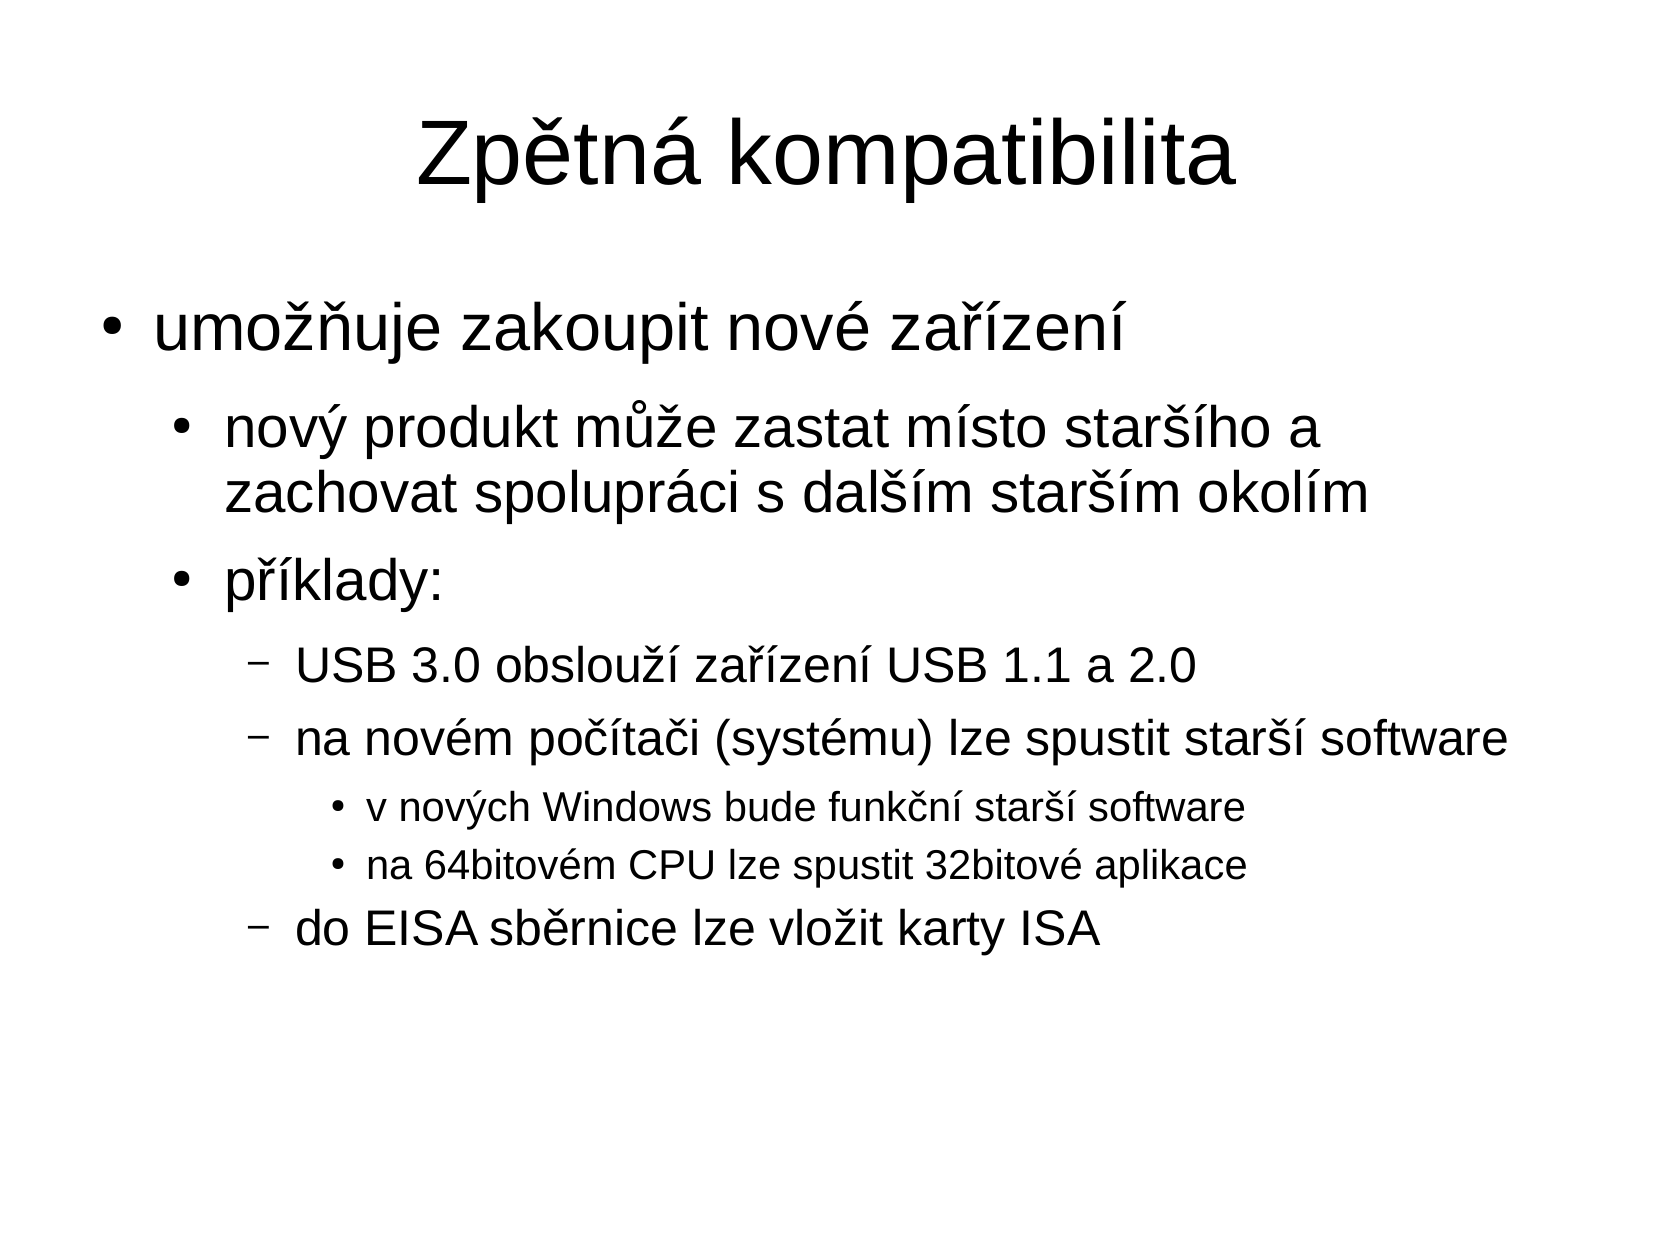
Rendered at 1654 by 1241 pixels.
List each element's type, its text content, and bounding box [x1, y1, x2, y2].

title Zpětná kompatibilita [82, 49, 1571, 257]
list umožňuje zakoupit nové zařízení nový produkt může zastat místo staršího a zachovat spolupráci s dalším starším okolím příklady: USB 3.0 obslouží zařízení USB 1.1 a 2.0 na novém počítači (systému) lze spustit starší software v nových Windows bude funkční starší software na 64bitovém CPU lze spustit 32bitové aplikace do EISA sběrnice lze vložit karty ISA [82, 290, 1571, 1010]
